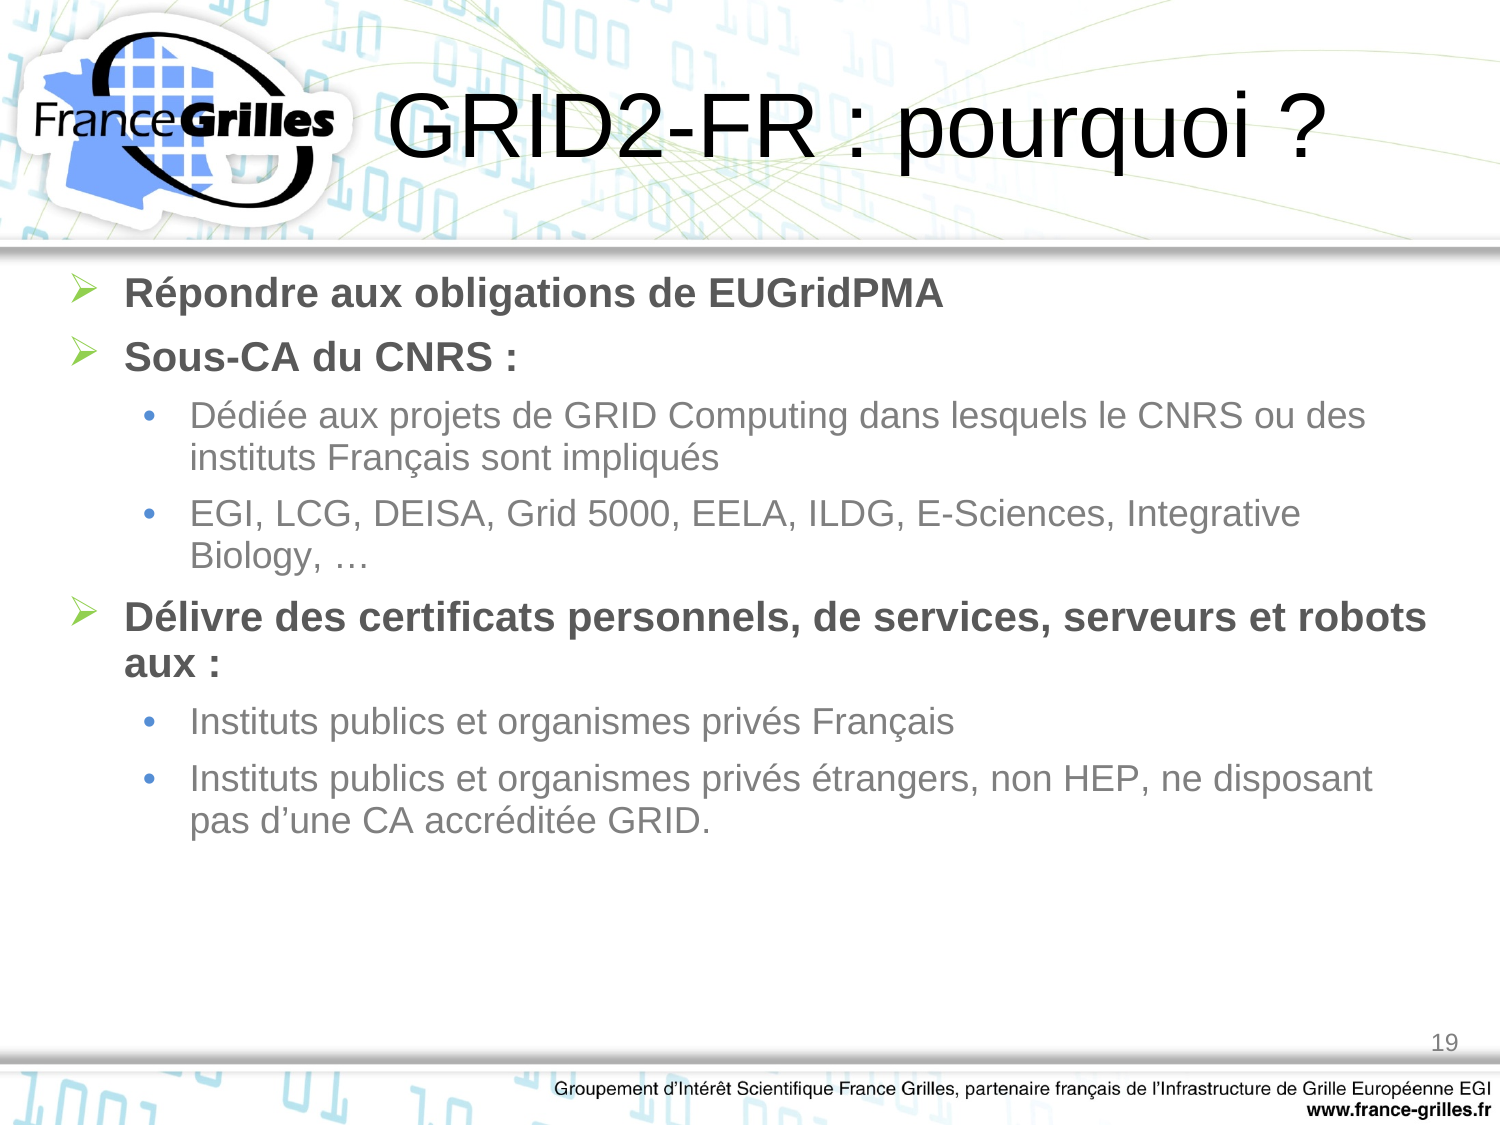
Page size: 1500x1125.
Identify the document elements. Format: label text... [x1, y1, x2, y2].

picture [0, 0, 1500, 1125]
list Répondre aux obligations de EUGridPMA Sous-CA du CNRS : Dédiée aux projets de GRID Computing dans lesquels le CNRS ou des instituts Français sont impliqués EGI, LCG, DEISA, Grid 5000, EELA, ILDG, E-Sciences, Integrative Biology, … Délivre des certificats personnels, de services, serveurs et robots aux : Instituts publics et organismes privés Français Instituts publics et organismes privés étrangers, non HEP, ne disposant pas d’une CA accréditée GRID. [53, 262, 1459, 1024]
title GRID2-FR : pourquoi ? [372, 7, 1459, 244]
